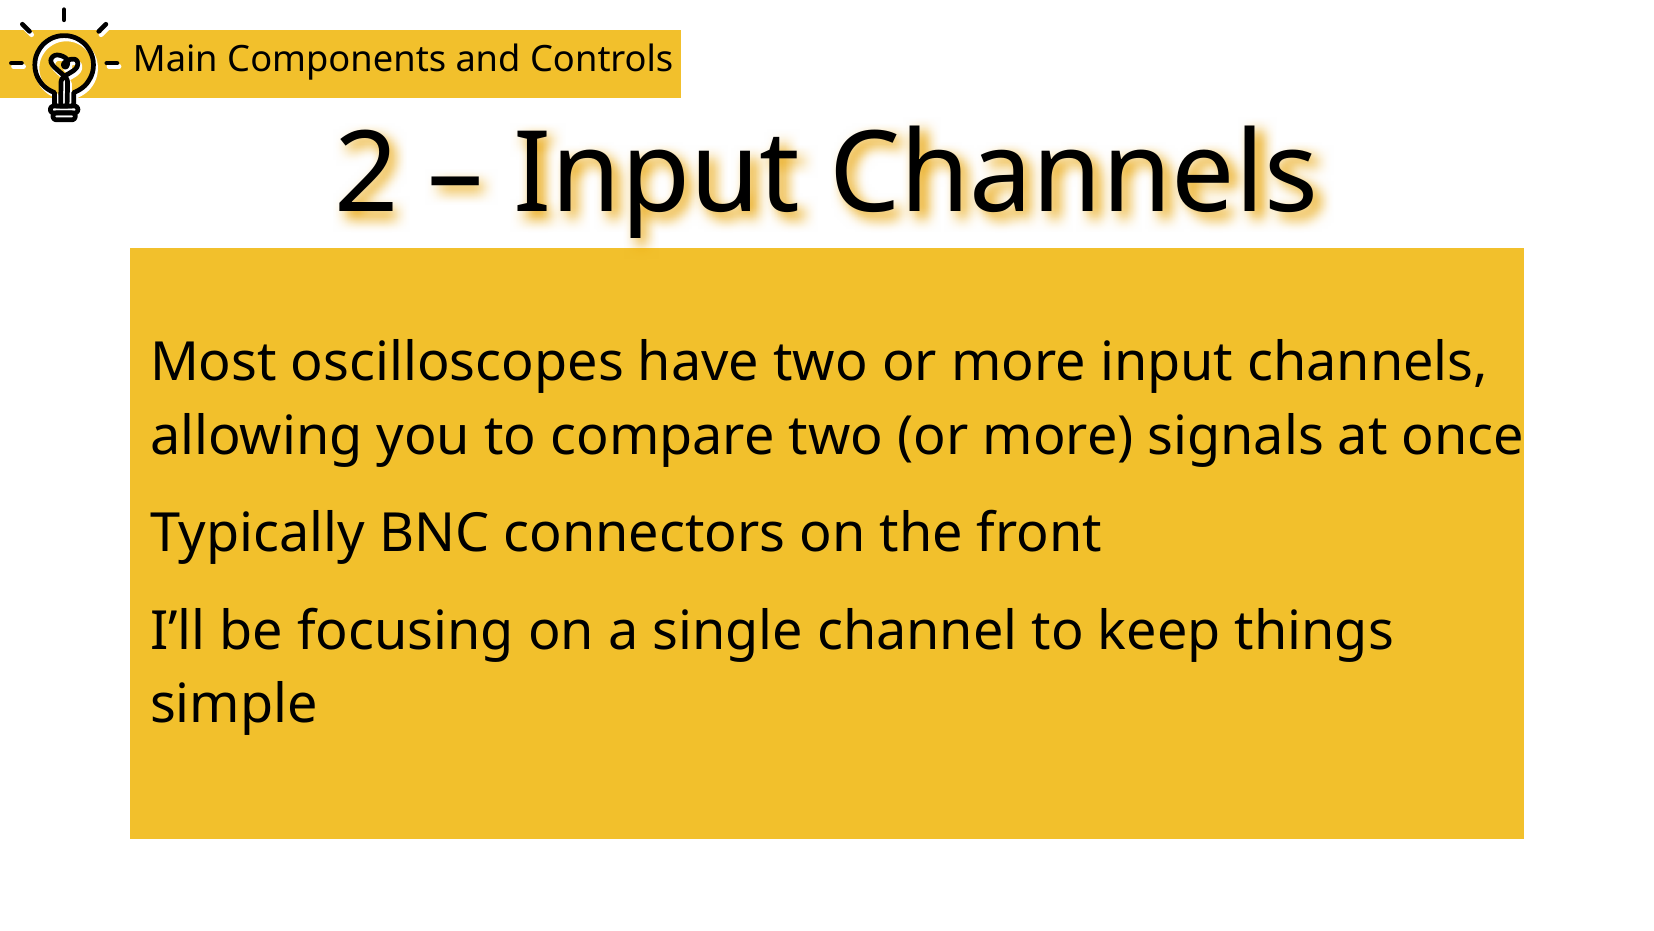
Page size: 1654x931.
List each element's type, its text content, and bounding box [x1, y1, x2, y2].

list Most oscilloscopes have two or more input channels, allowing you to compare two (or more) signals at once Typically BNC connectors on the front I’ll be focusing on a single channel to keep things simple [150, 323, 1544, 788]
subtitle Main Components and Controls [132, 17, 677, 97]
title 2 – Input Channels [82, 88, 1571, 249]
